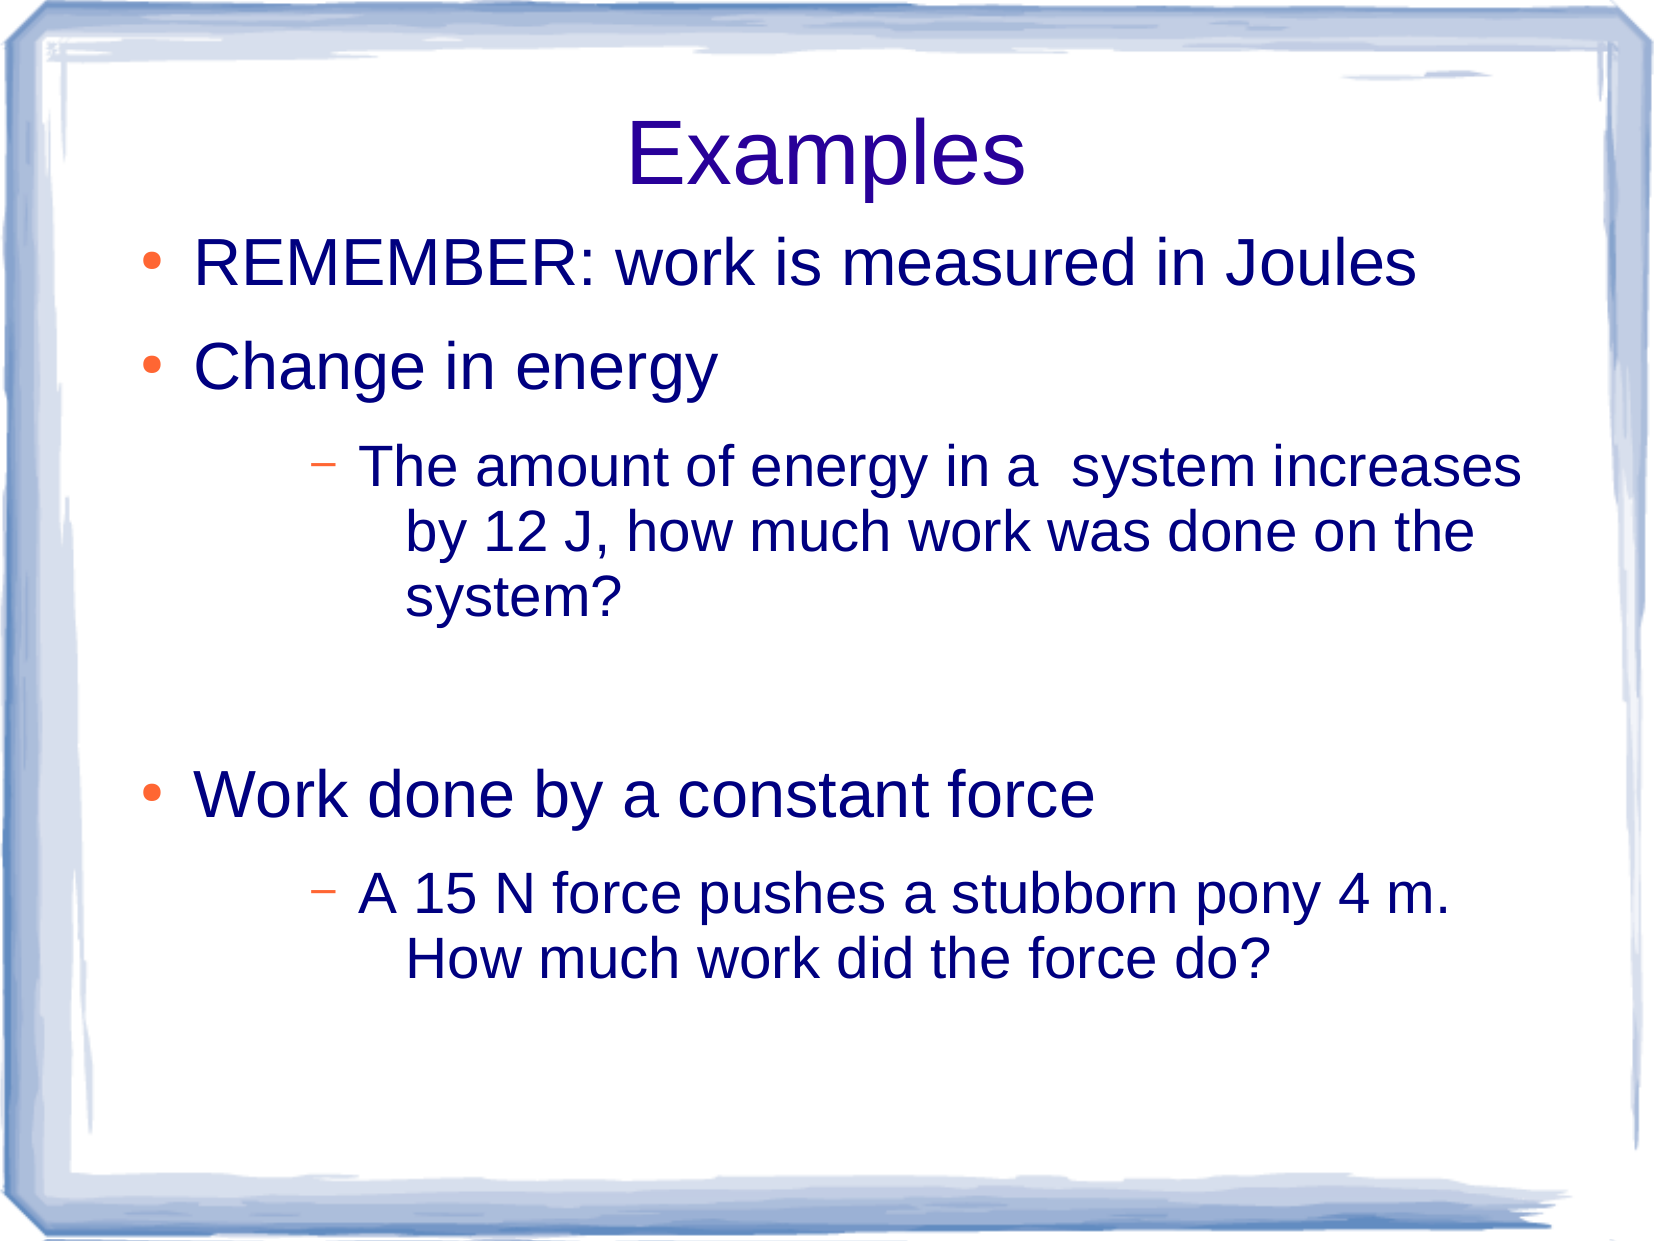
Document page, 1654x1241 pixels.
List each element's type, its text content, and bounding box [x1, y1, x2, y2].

list REMEMBER: work is measured in Joules Change in energy The amount of energy in a system increases by 12 J, how much work was done on the system? Work done by a constant force A 15 N force pushes a stubborn pony 4 m. How much work did the force do? [122, 225, 1576, 1163]
title Examples [82, 56, 1571, 250]
picture [0, 0, 1654, 1241]
